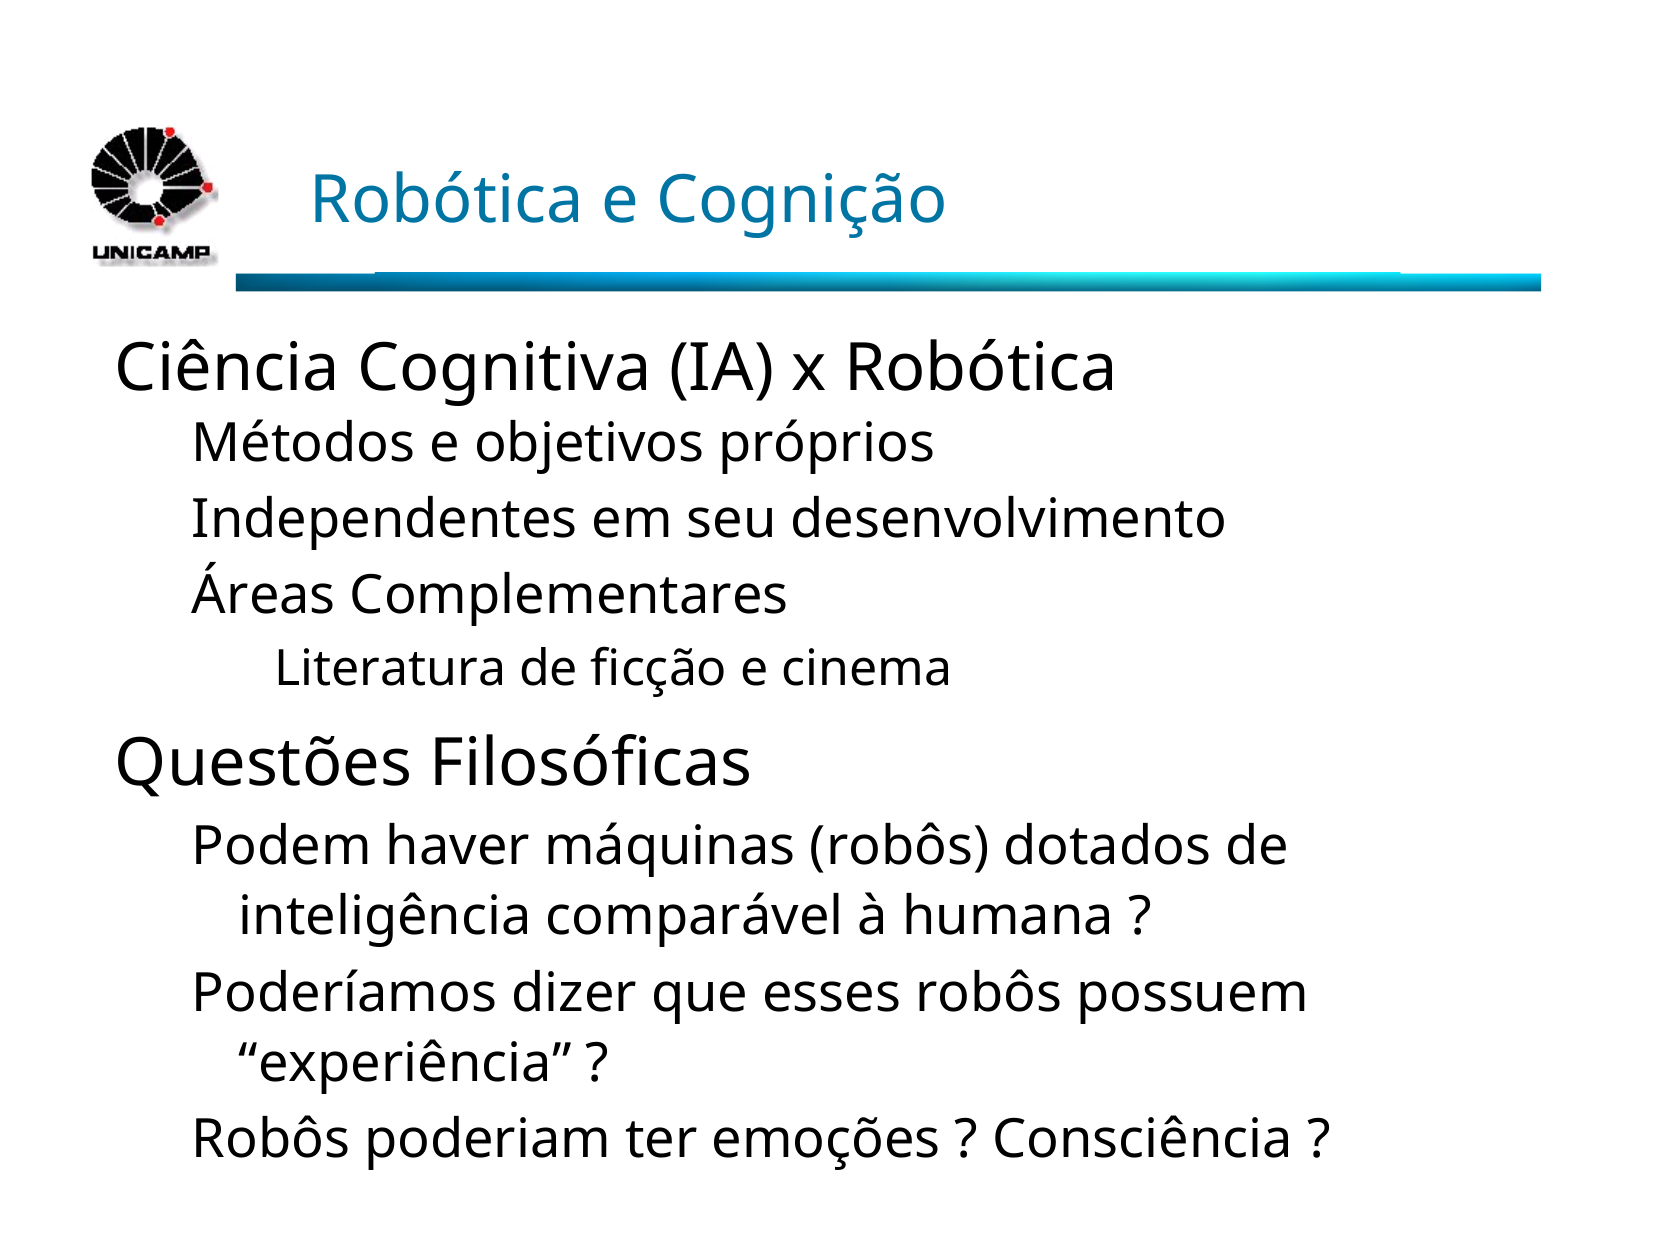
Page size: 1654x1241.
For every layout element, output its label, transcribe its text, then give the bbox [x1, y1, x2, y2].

picture [125, 272, 1654, 295]
title Robótica e Cognição [295, 41, 1580, 248]
list Ciência Cognitiva (IA) x Robótica Métodos e objetivos próprios Independentes em seu desenvolvimento Áreas Complementares Literatura de ficção e cinema Questões Filosóficas Podem haver máquinas (robôs) dotados de inteligência comparável à humana ? Poderíamos dizer que esses robôs possuem “experiência” ? Robôs poderiam ter emoções ? Consciência ? [82, 324, 1562, 1152]
